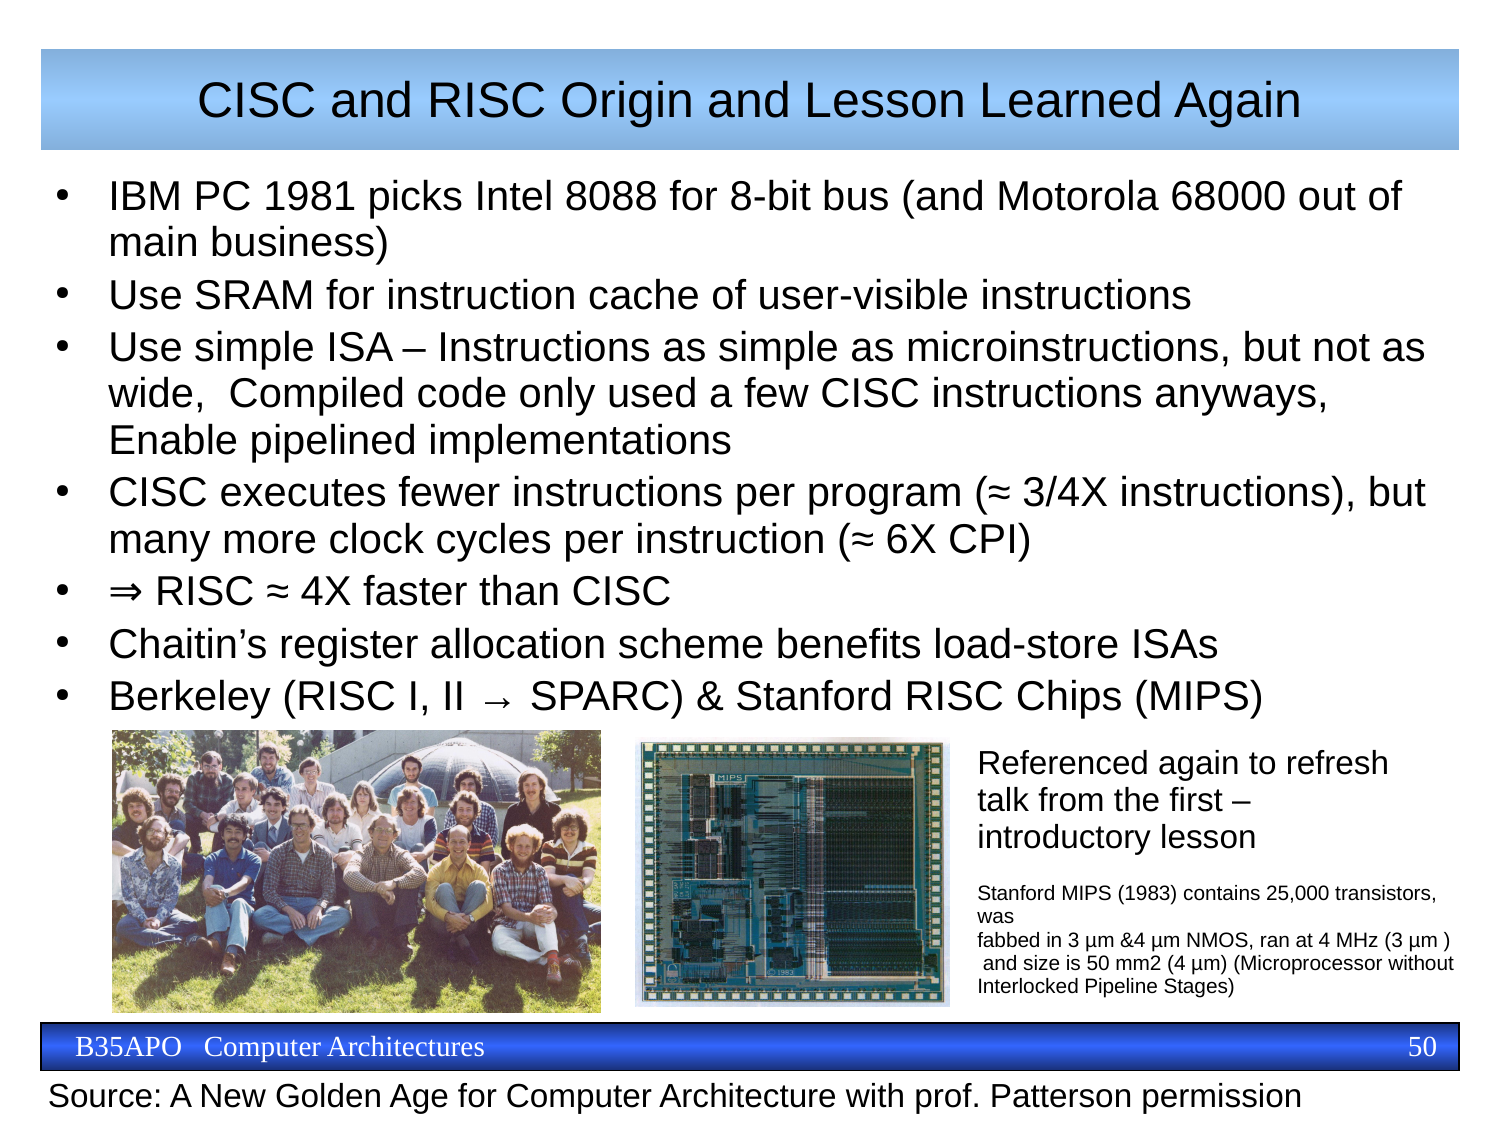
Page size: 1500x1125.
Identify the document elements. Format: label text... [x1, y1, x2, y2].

list IBM PC 1981 picks Intel 8088 for 8-bit bus (and Motorola 68000 out of main business) Use SRAM for instruction cache of user-visible instructions Use simple ISA – Instructions as simple as microinstructions, but not as wide, Compiled code only used a few CISC instructions anyways, Enable pipelined implementations CISC executes fewer instructions per program (≈ 3/4X instructions), but many more clock cycles per instruction (≈ 6X CPI) ⇒ RISC ≈ 4X faster than CISC Chaitin’s register allocation scheme benefits load-store ISAs Berkeley (RISC I, II → SPARC) & Stanford RISC Chips (MIPS) [37, 172, 1463, 826]
text_box Stanford MIPS (1983) contains 25,000 transistors, was fabbed in 3 µm &4 µm NMOS, ran at 4 MHz (3 µm ) and size is 50 mm2 (4 µm) (Microprocessor without Interlocked Pipeline Stages) [962, 874, 1475, 1029]
title CISC and RISC Origin and Lesson Learned Again [41, 49, 1459, 150]
picture [635, 737, 950, 1007]
picture [112, 730, 601, 1013]
text_box Source: A New Golden Age for Computer Architecture with prof. Patterson permission [33, 1069, 1421, 1125]
text_box Referenced again to refresh talk from the first – introductory lesson [962, 737, 1426, 874]
